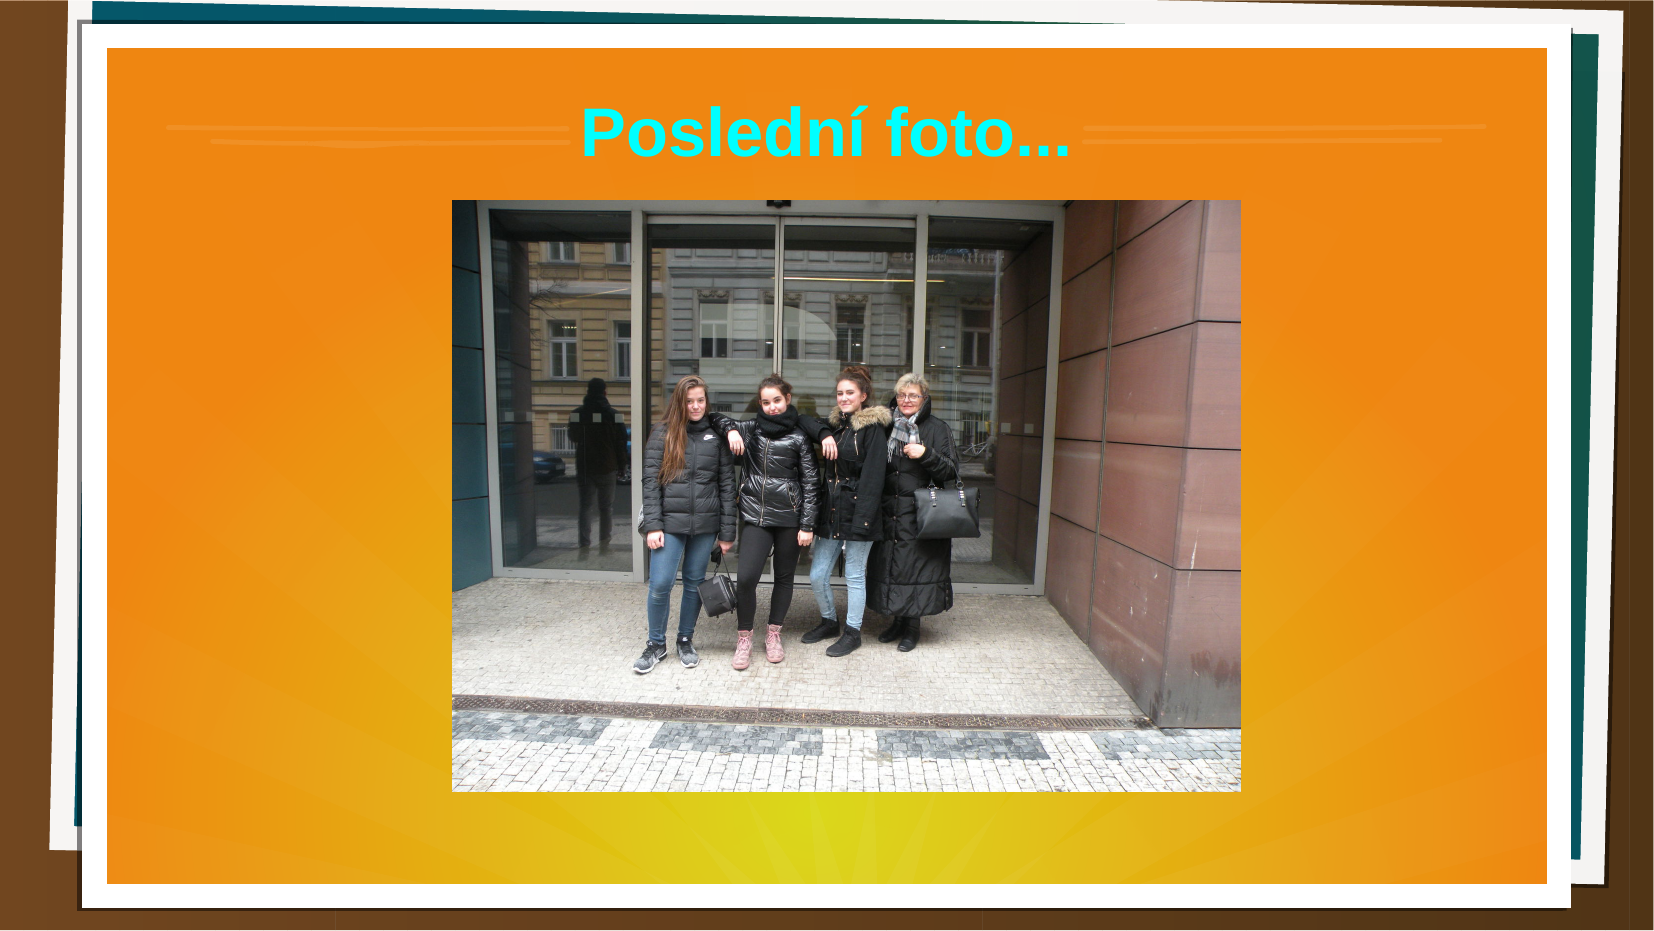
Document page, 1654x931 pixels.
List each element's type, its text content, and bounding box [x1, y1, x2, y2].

picture [452, 200, 1241, 792]
title Poslední foto... [566, 59, 1087, 200]
